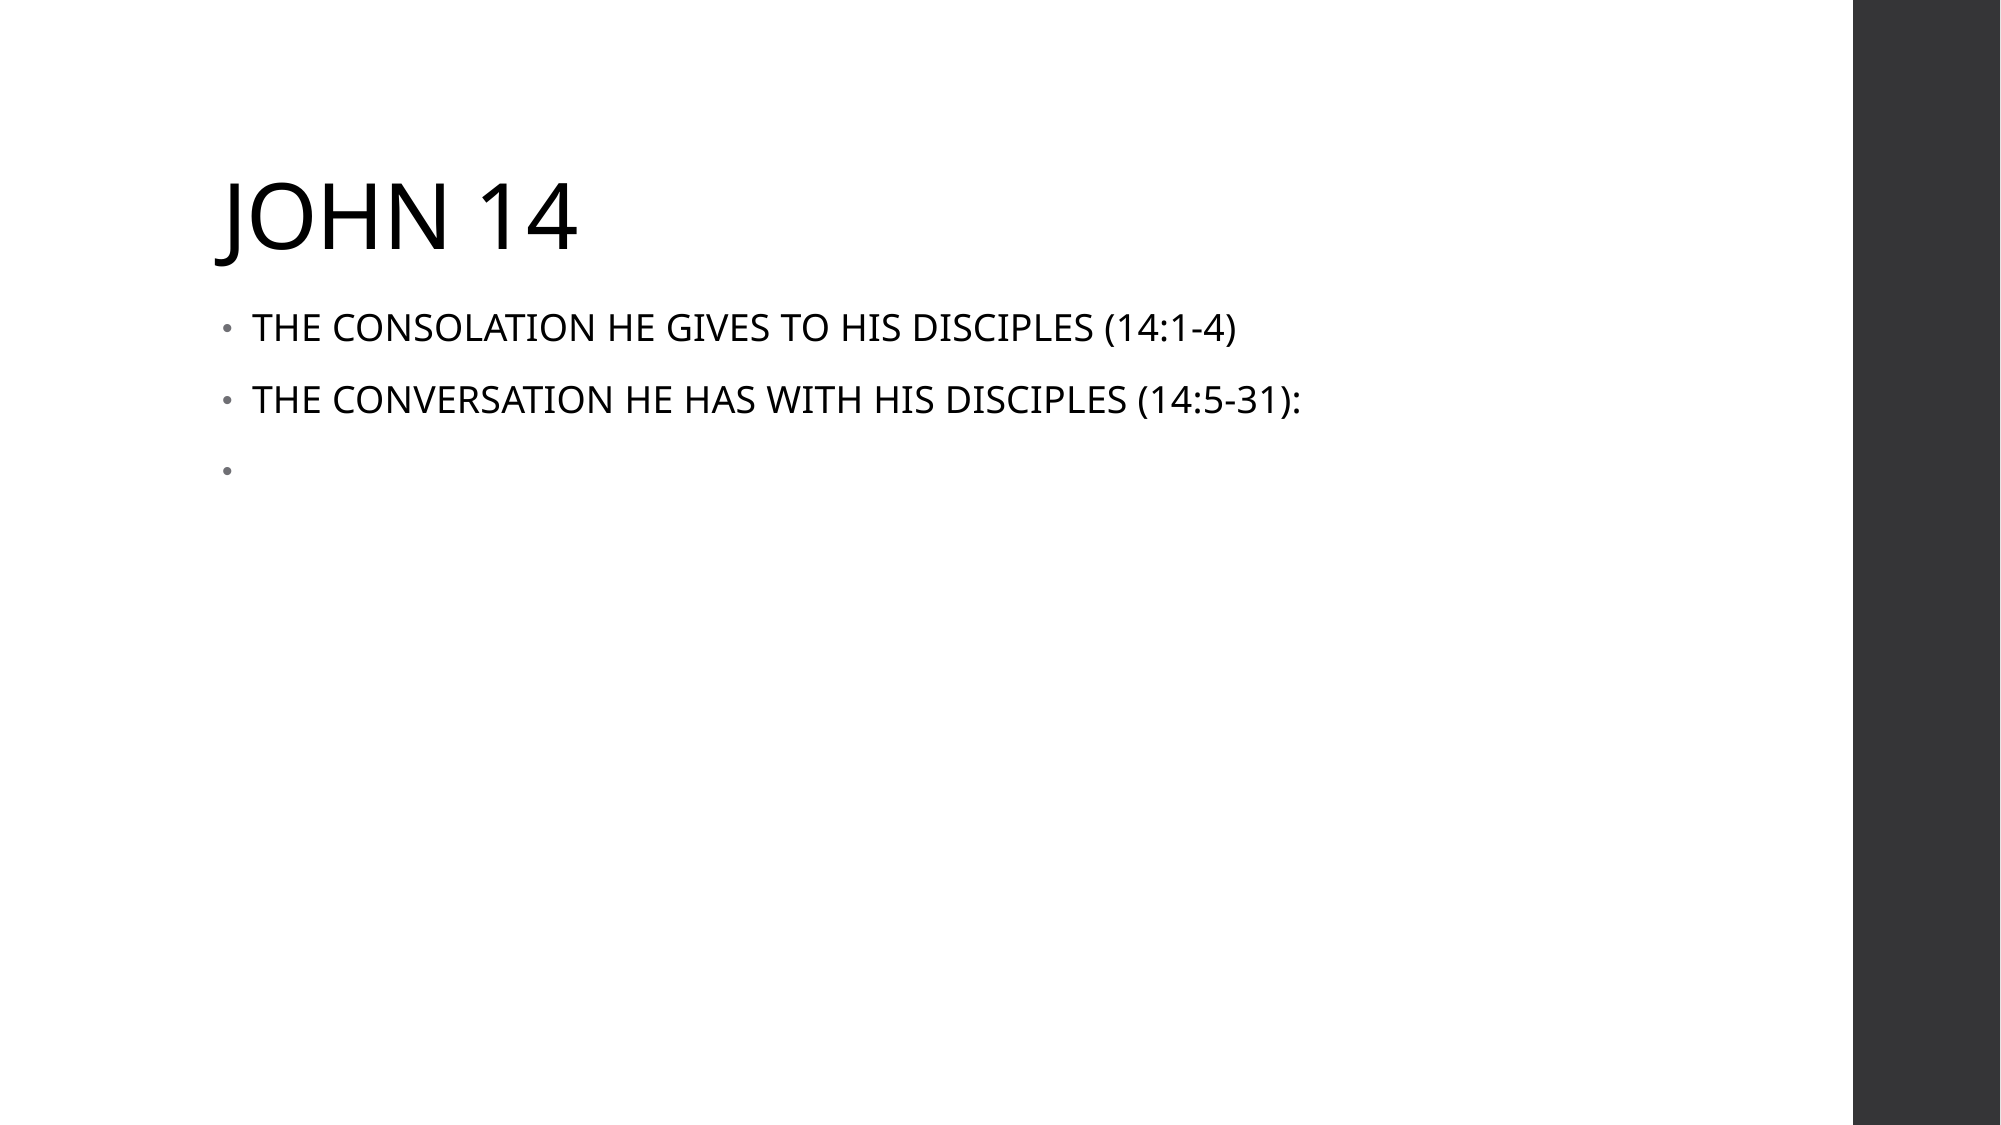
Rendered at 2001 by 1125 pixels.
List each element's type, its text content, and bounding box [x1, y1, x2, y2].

title JOHN 14 [206, 60, 1797, 278]
list THE CONSOLATION HE GIVES TO HIS DISCIPLES (14:1-4) THE CONVERSATION HE HAS WITH HIS DISCIPLES (14:5-31): [206, 299, 1617, 1014]
